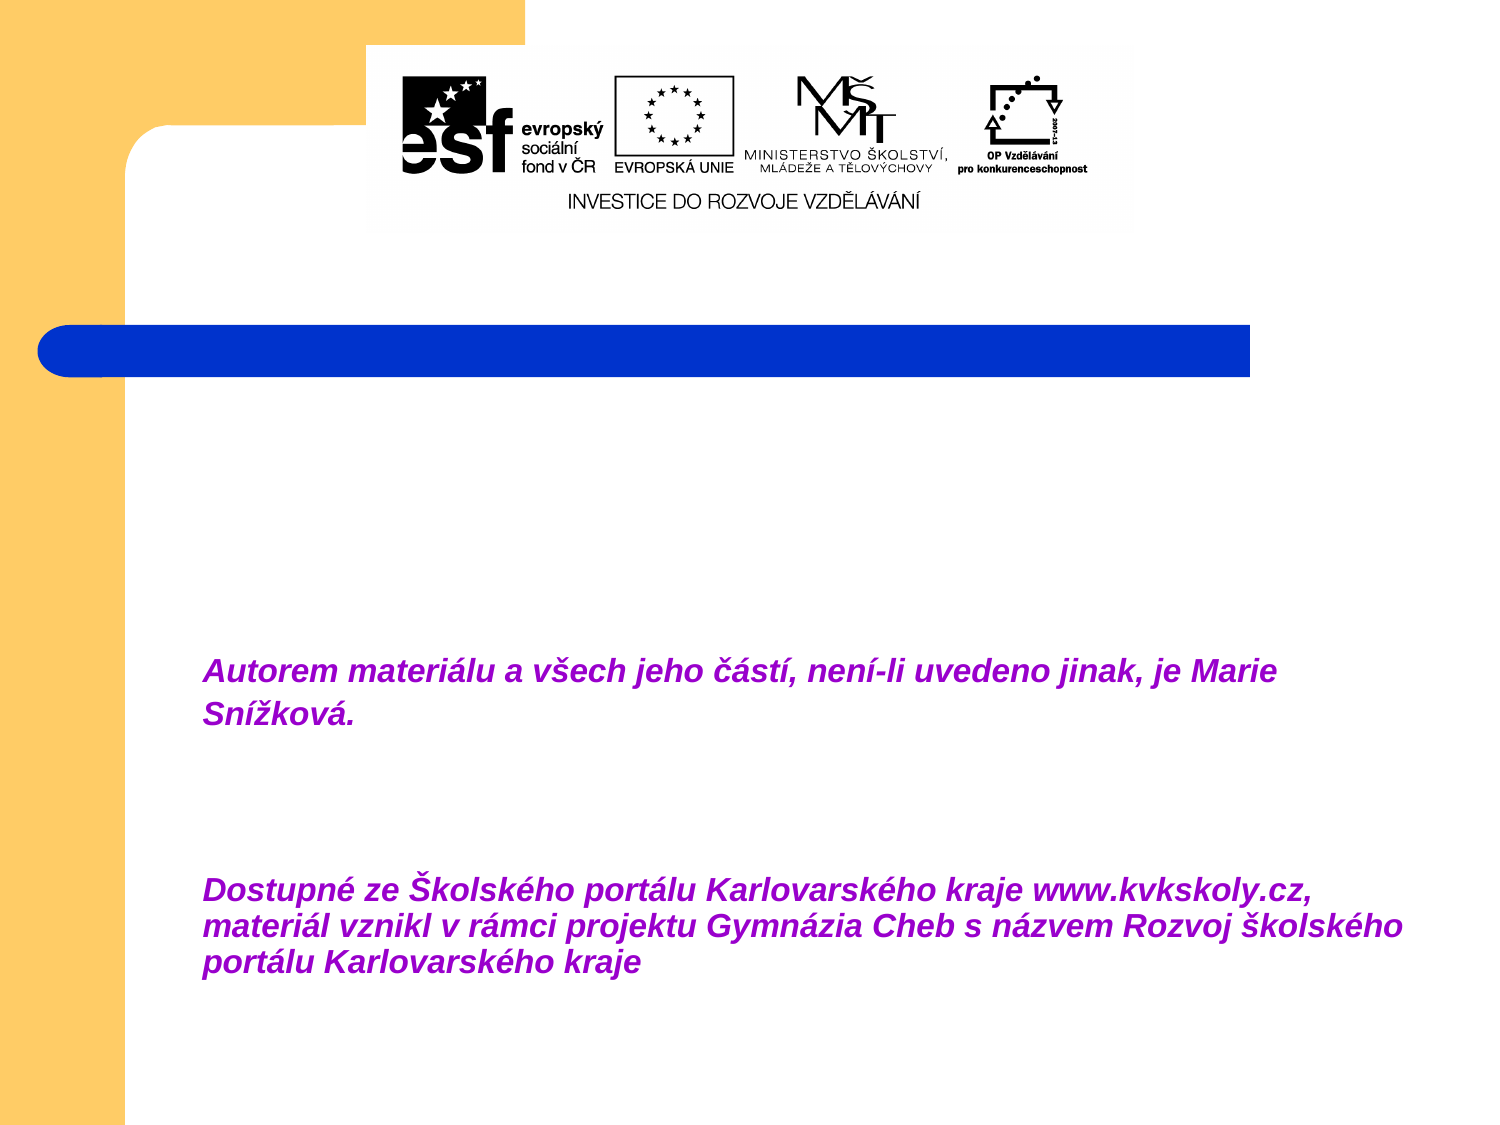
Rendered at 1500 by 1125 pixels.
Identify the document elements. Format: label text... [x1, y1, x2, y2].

picture [366, 45, 1134, 233]
list Autorem materiálu a všech jeho částí, není-li uvedeno jinak, je Marie Snížková. Dostupné ze Školského portálu Karlovarského kraje www.kvkskoly.cz, materiál vznikl v rámci projektu Gymnázia Cheb s názvem Rozvoj školského portálu Karlovarského kraje [75, 262, 1426, 1005]
